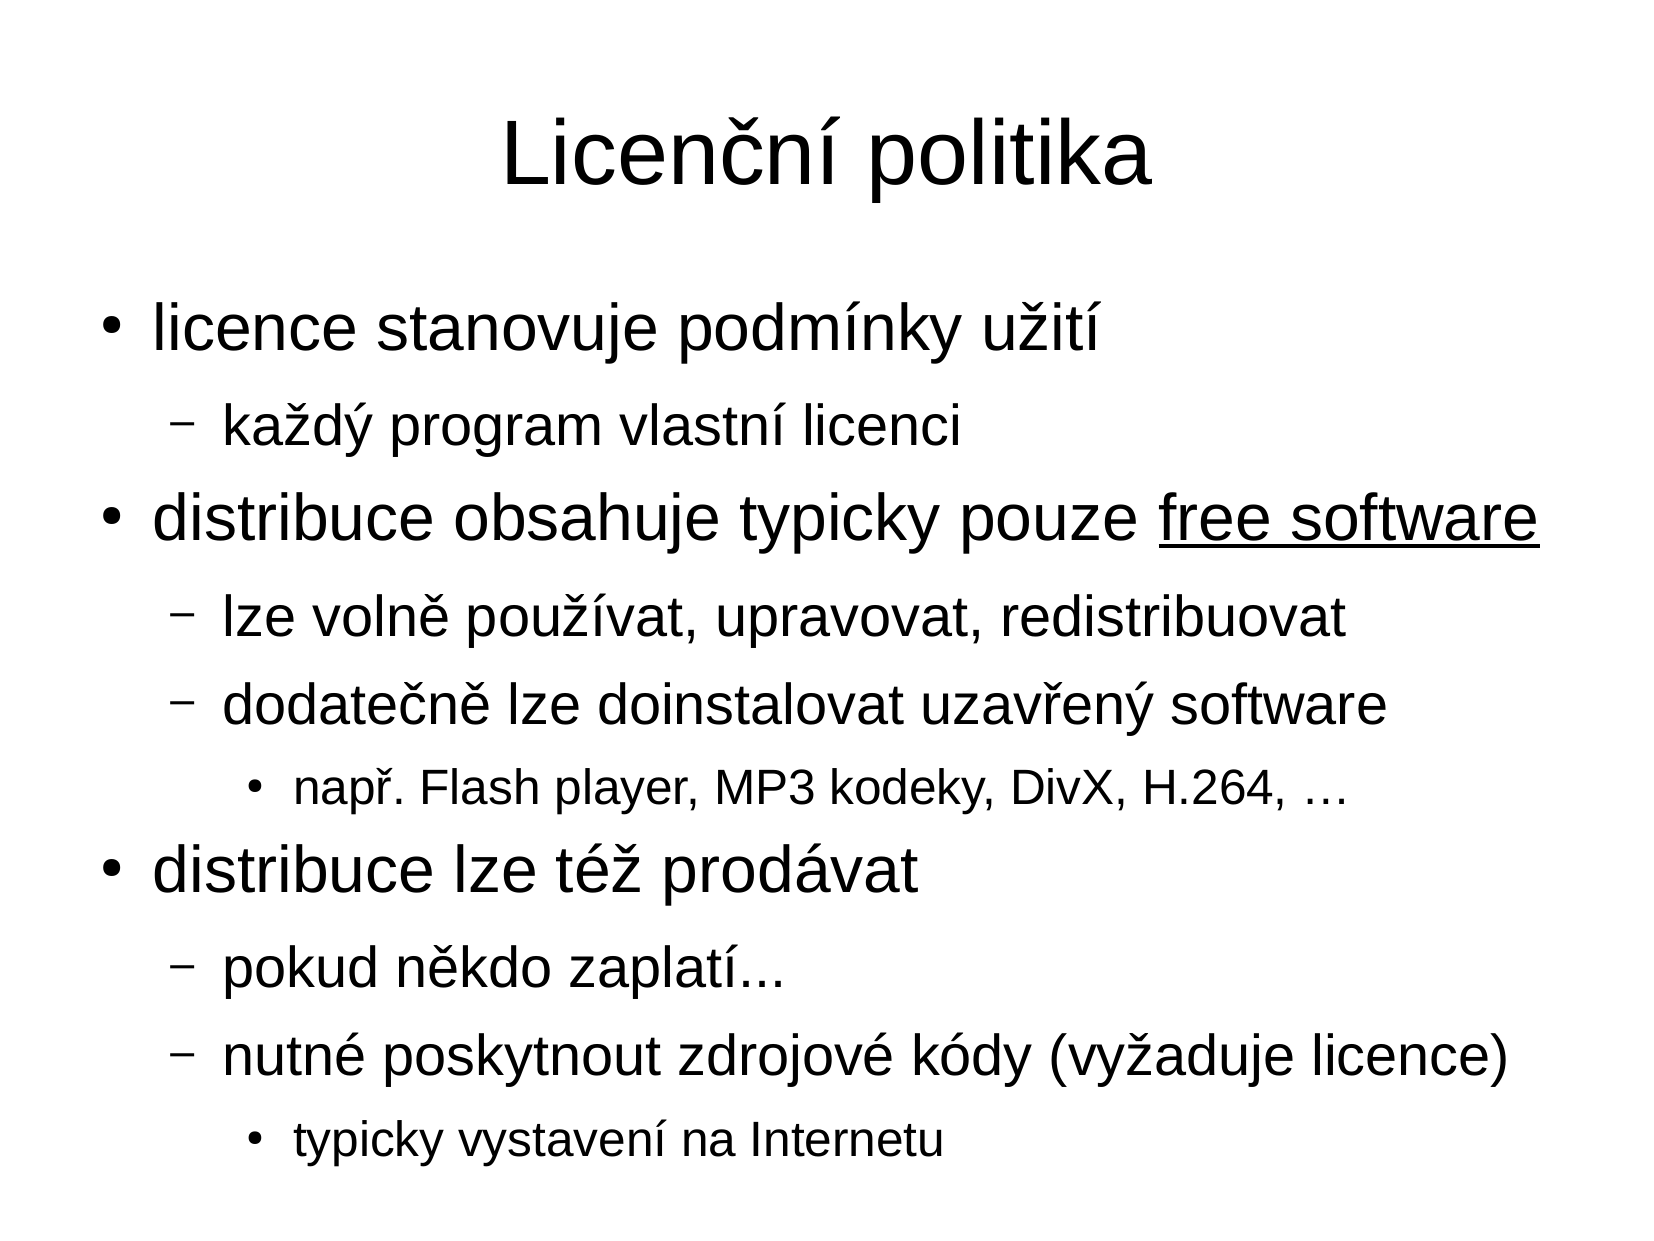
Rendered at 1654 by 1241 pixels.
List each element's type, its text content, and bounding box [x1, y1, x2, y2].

list licence stanovuje podmínky užití každý program vlastní licenci distribuce obsahuje typicky pouze free software lze volně používat, upravovat, redistribuovat dodatečně lze doinstalovat uzavřený software např. Flash player, MP3 kodeky, DivX, H.264, … distribuce lze též prodávat pokud někdo zaplatí... nutné poskytnout zdrojové kódy (vyžaduje licence) typicky vystavení na Internetu [82, 290, 1571, 1175]
title Licenční politika [82, 56, 1571, 250]
